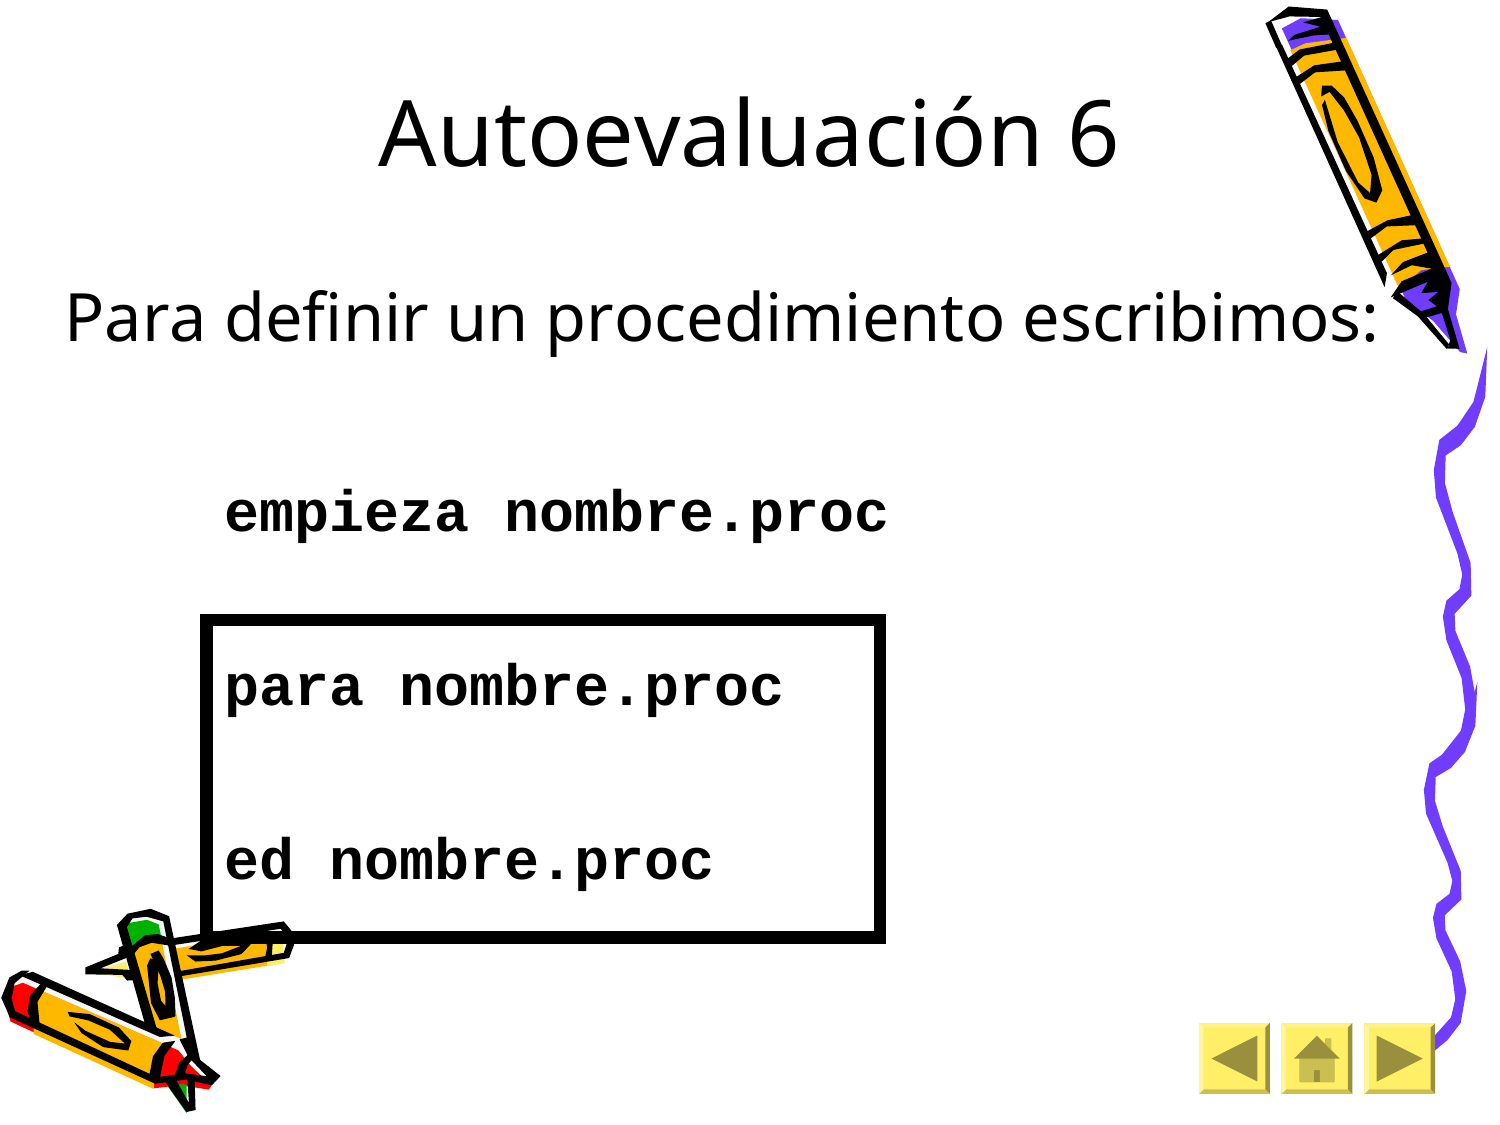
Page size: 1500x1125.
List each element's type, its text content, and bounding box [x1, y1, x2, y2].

list Para definir un procedimiento escribimos: empieza nombre.proc para nombre.proc ed nombre.proc [49, 262, 1459, 977]
text_box [1283, 1023, 1353, 1094]
text_box [1200, 1023, 1270, 1094]
title Autoevaluación 6 [49, 37, 1451, 225]
text_box [1366, 1023, 1436, 1094]
